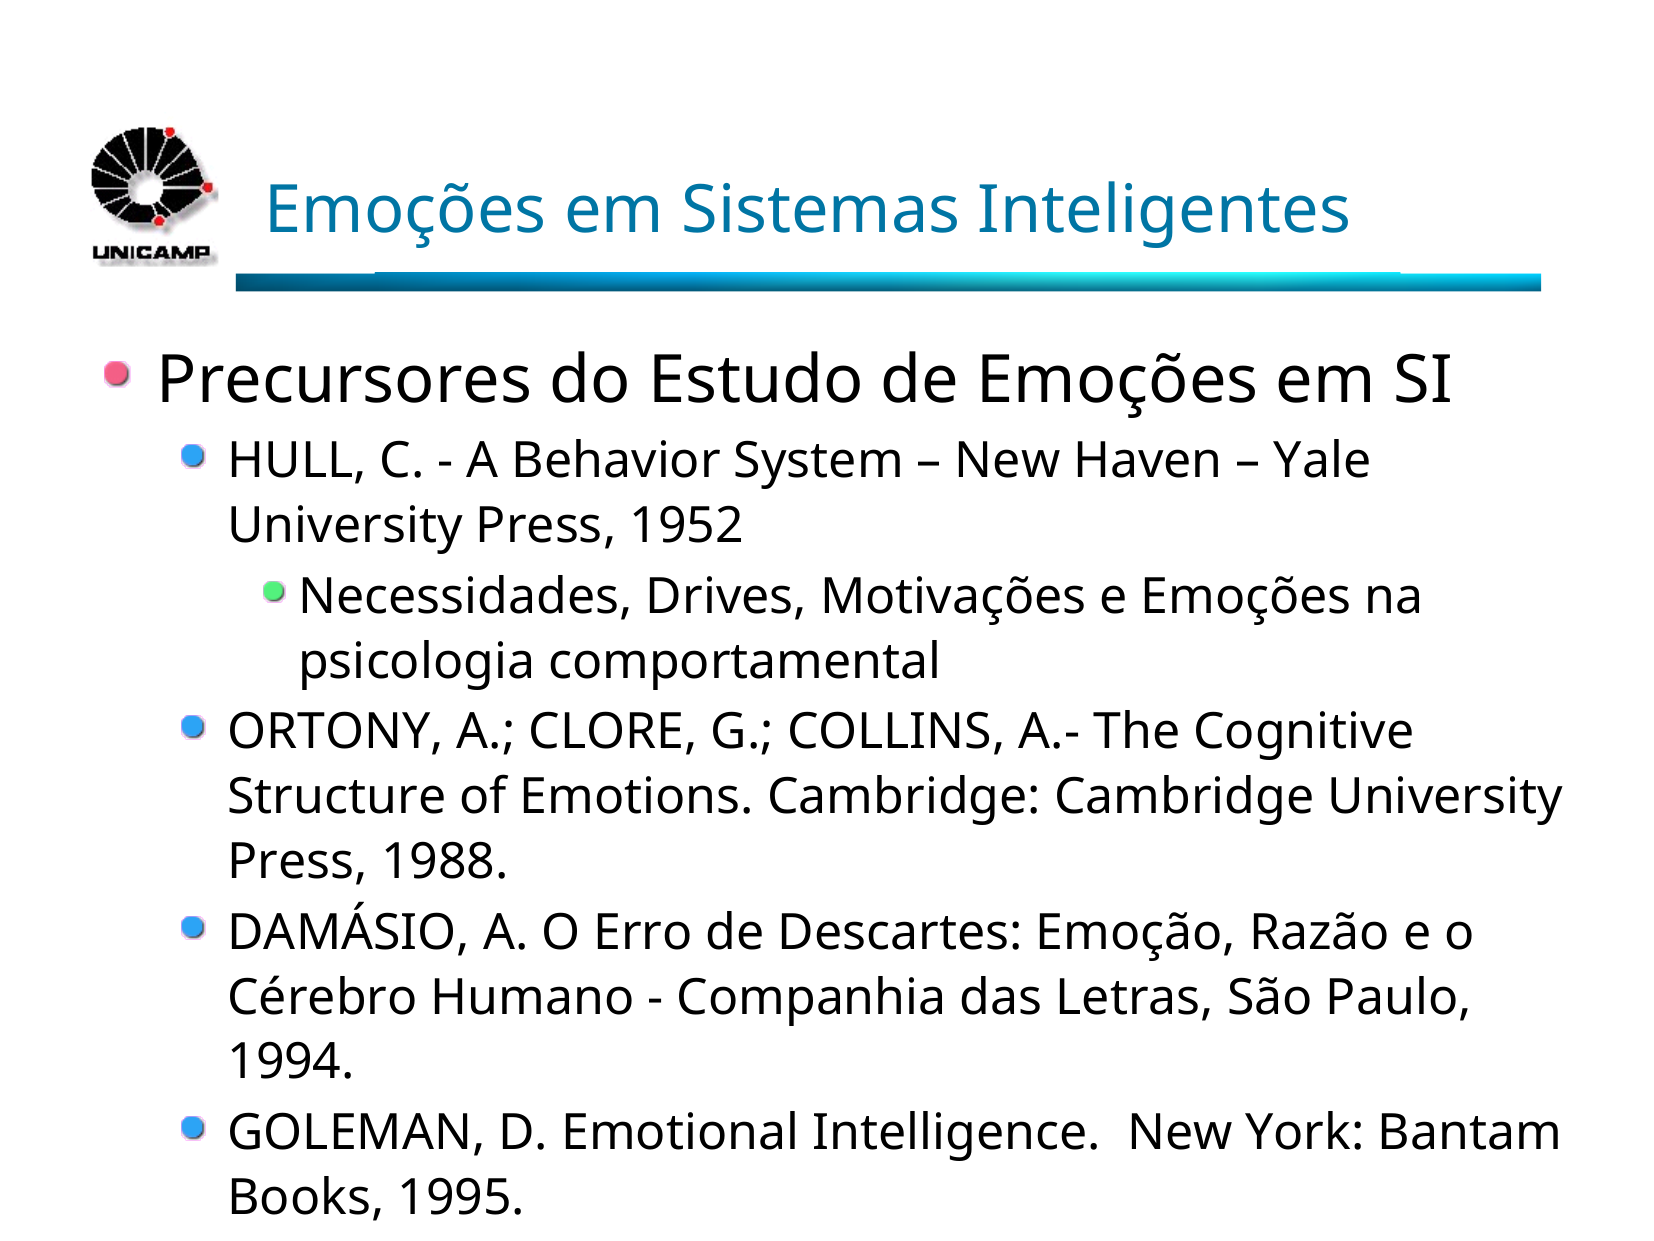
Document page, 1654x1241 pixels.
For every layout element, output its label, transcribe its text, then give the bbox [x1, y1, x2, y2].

list Precursores do Estudo de Emoções em SI HULL, C. - A Behavior System – New Haven – Yale University Press, 1952 Necessidades, Drives, Motivações e Emoções na psicologia comportamental ORTONY, A.; CLORE, G.; COLLINS, A.- The Cognitive Structure of Emotions. Cambridge: Cambridge University Press, 1988. DAMÁSIO, A. O Erro de Descartes: Emoção, Razão e o Cérebro Humano - Companhia das Letras, São Paulo, 1994. GOLEMAN, D. Emotional Intelligence. New York: Bantam Books, 1995. [85, 333, 1565, 1074]
picture [180, 1115, 207, 1142]
picture [125, 272, 1654, 295]
title Emoções em Sistemas Inteligentes [264, 42, 1534, 250]
